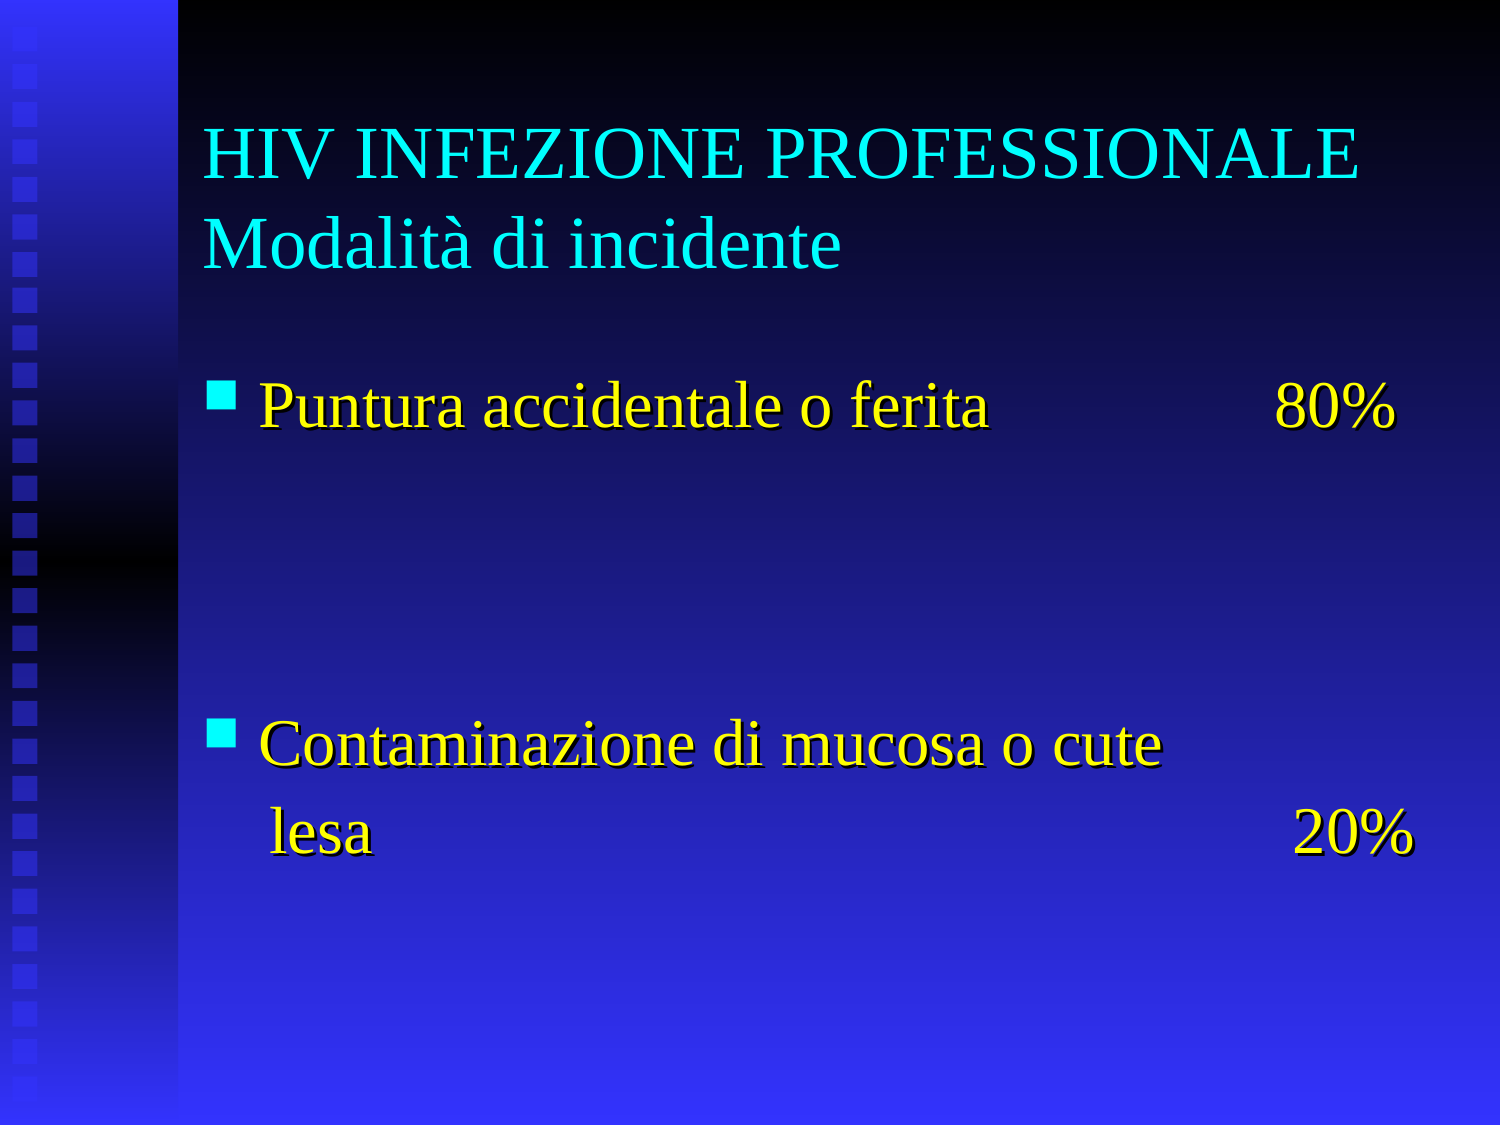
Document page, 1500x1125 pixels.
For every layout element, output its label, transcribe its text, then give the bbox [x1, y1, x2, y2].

text_box Puntura accidentale o ferita 80% Contaminazione di mucosa o cute lesa 20% [187, 362, 1467, 1053]
text_box HIV INFEZIONE PROFESSIONALE Modalità di incidente [187, 96, 1463, 292]
